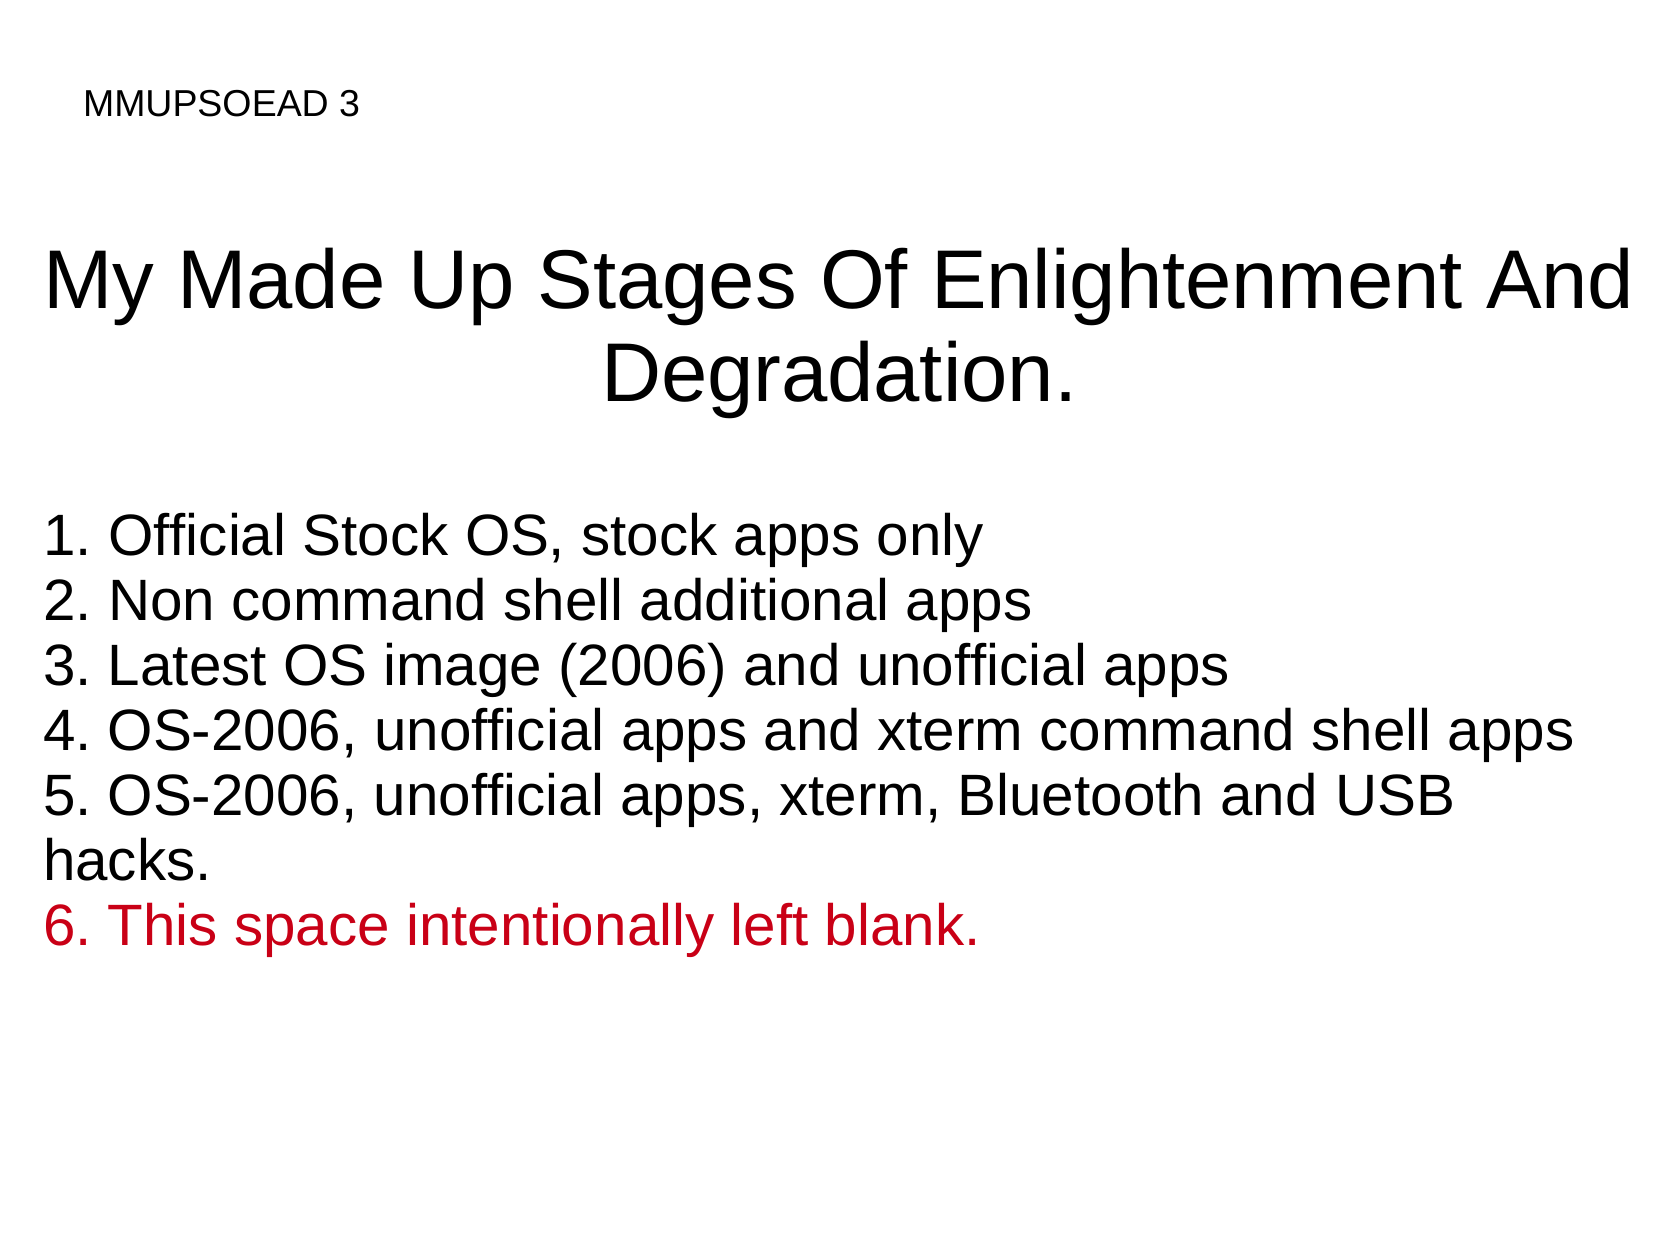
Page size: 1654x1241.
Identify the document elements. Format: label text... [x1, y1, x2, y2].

text_box My Made Up Stages Of Enlightenment And Degradation. 1. Official Stock OS, stock apps only 2. Non command shell additional apps 3. Latest OS image (2006) and unofficial apps 4. OS-2006, unofficial apps and xterm command shell apps 5. OS-2006, unofficial apps, xterm, Bluetooth and USB hacks. 6. This space intentionally left blank. [28, 225, 1651, 1048]
text_box MMUPSOEAD 3 [68, 75, 376, 137]
